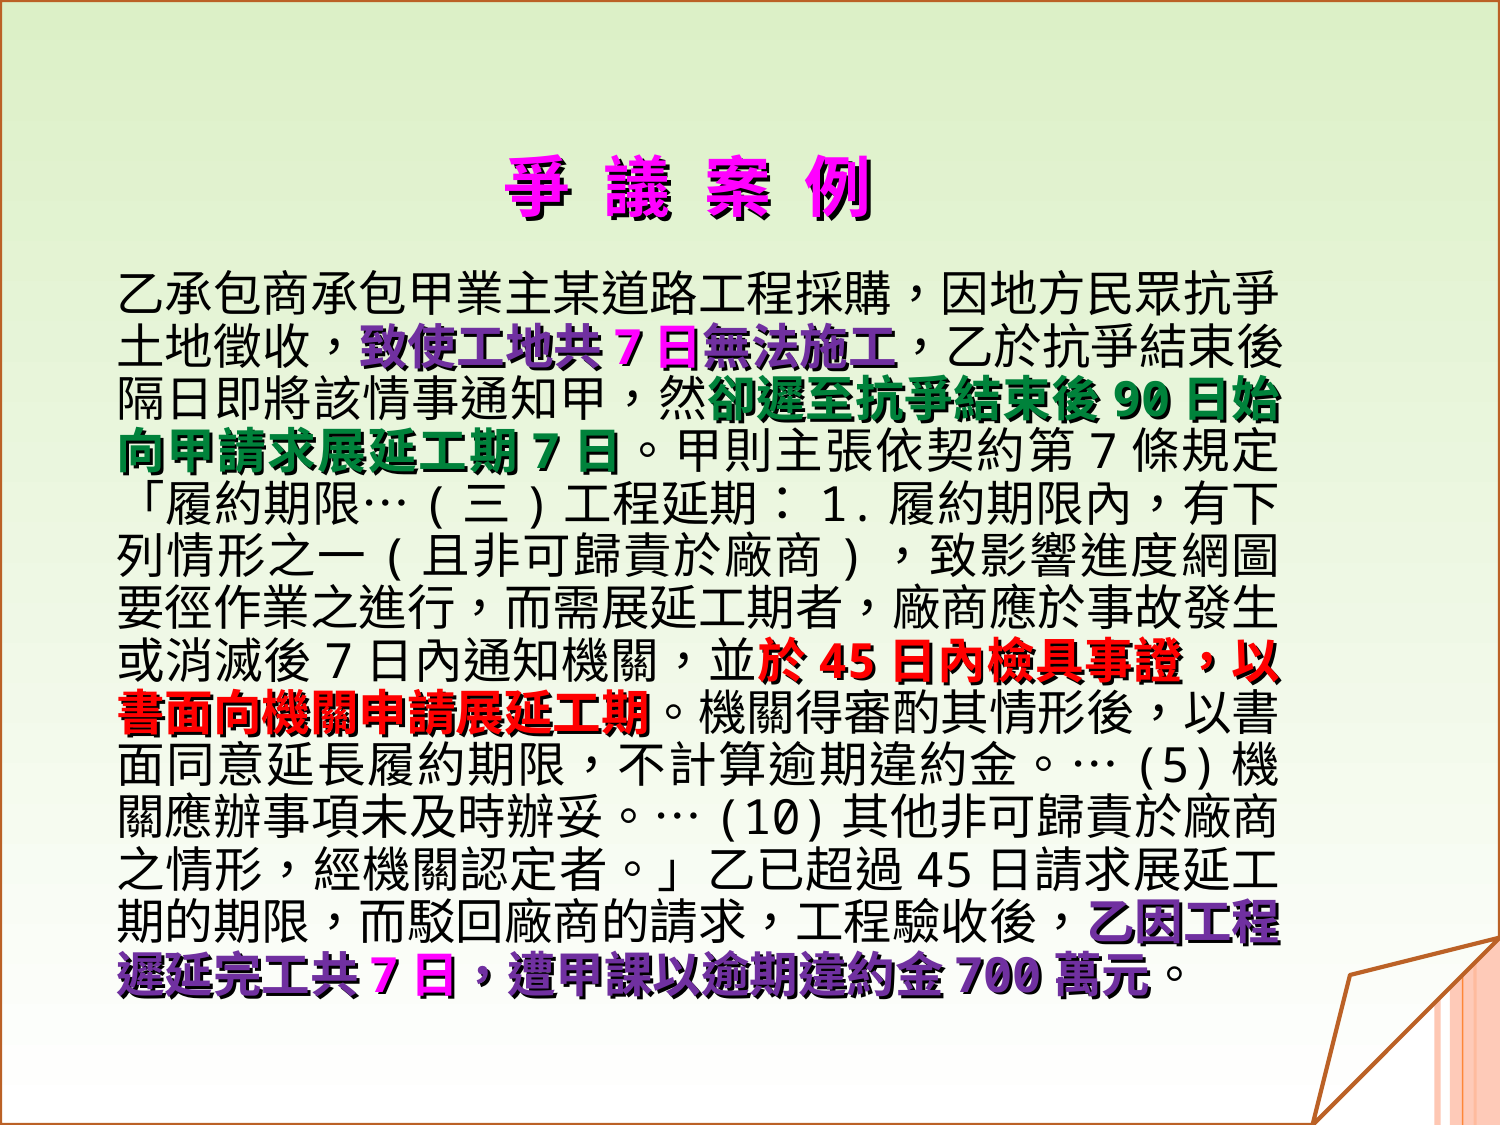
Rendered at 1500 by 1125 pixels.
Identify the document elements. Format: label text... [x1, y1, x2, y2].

text_box [0, 0, 1500, 1125]
title 爭 議 案 例 [75, 45, 1300, 233]
list 乙承包商承包甲業主某道路工程採購，因地方民眾抗爭土地徵收，致使工地共7日無法施工，乙於抗爭結束後隔日即將該情事通知甲，然卻遲至抗爭結束後90日始向甲請求展延工期7日。甲則主張依契約第7條規定「履約期限…(三)工程延期：1.履約期限內，有下列情形之一(且非可歸責於廠商)，致影響進度網圖要徑作業之進行，而需展延工期者，廠商應於事故發生或消滅後7日內通知機關，並於45日內檢具事證，以書面向機關申請展延工期。機關得審酌其情形後，以書面同意延長履約期限，不計算逾期違約金。…(5)機關應辦事項未及時辦妥。…(10)其他非可歸責於廠商之情形，經機關認定者。」乙已超過45日請求展延工期的期限，而駁回廠商的請求，工程驗收後，乙因工程遲延完工共7日，遭甲課以逾期違約金700萬元。 [75, 262, 1300, 1062]
